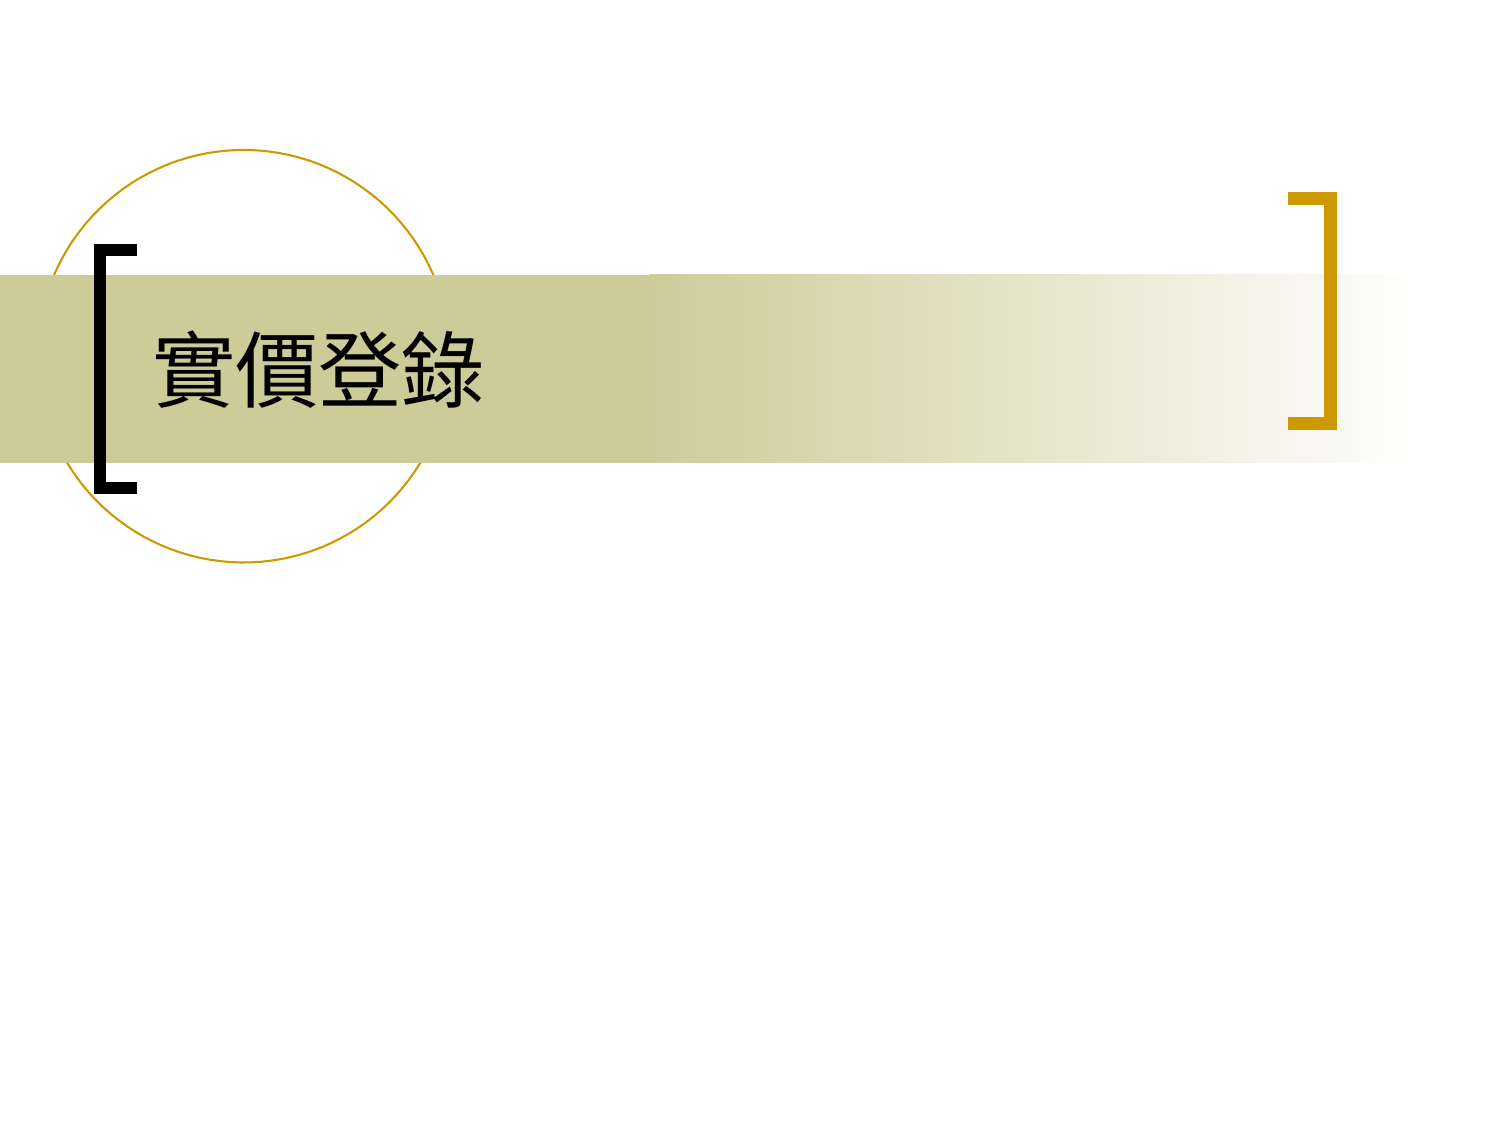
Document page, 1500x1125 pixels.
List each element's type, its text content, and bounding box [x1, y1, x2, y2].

title 實價登錄 [137, 236, 1300, 500]
